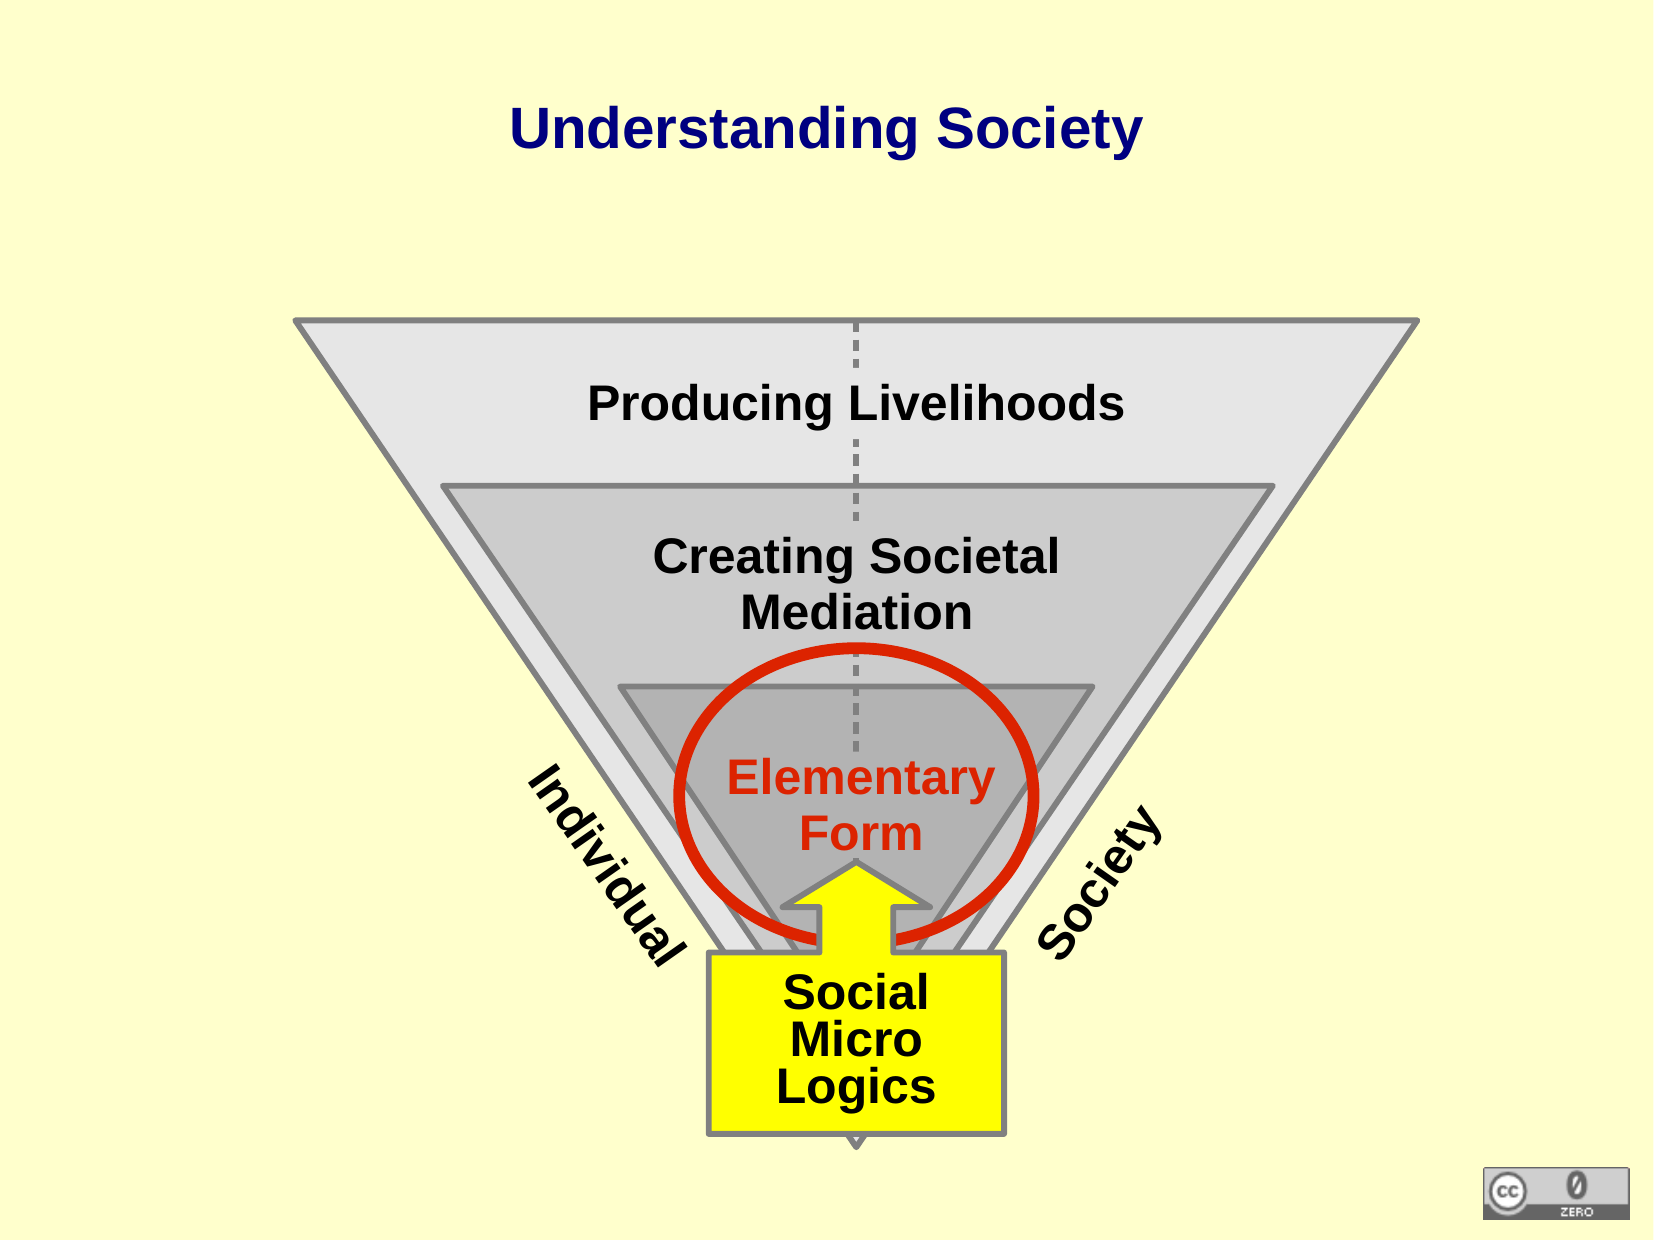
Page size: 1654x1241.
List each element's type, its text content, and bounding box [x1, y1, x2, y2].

text_box Society [1009, 777, 1188, 989]
title Understanding Society [82, 55, 1571, 201]
text_box Producing Livelihoods [572, 367, 1141, 440]
text_box [847, 1134, 866, 1144]
picture [1483, 1167, 1630, 1220]
text_box Social Micro Logics [708, 861, 1005, 1134]
text_box Creating Societal Mediation [637, 521, 1076, 649]
text_box [686, 655, 1027, 933]
text_box [295, 320, 1418, 952]
text_box Individual [503, 737, 712, 995]
text_box Elementary Form [726, 749, 997, 862]
